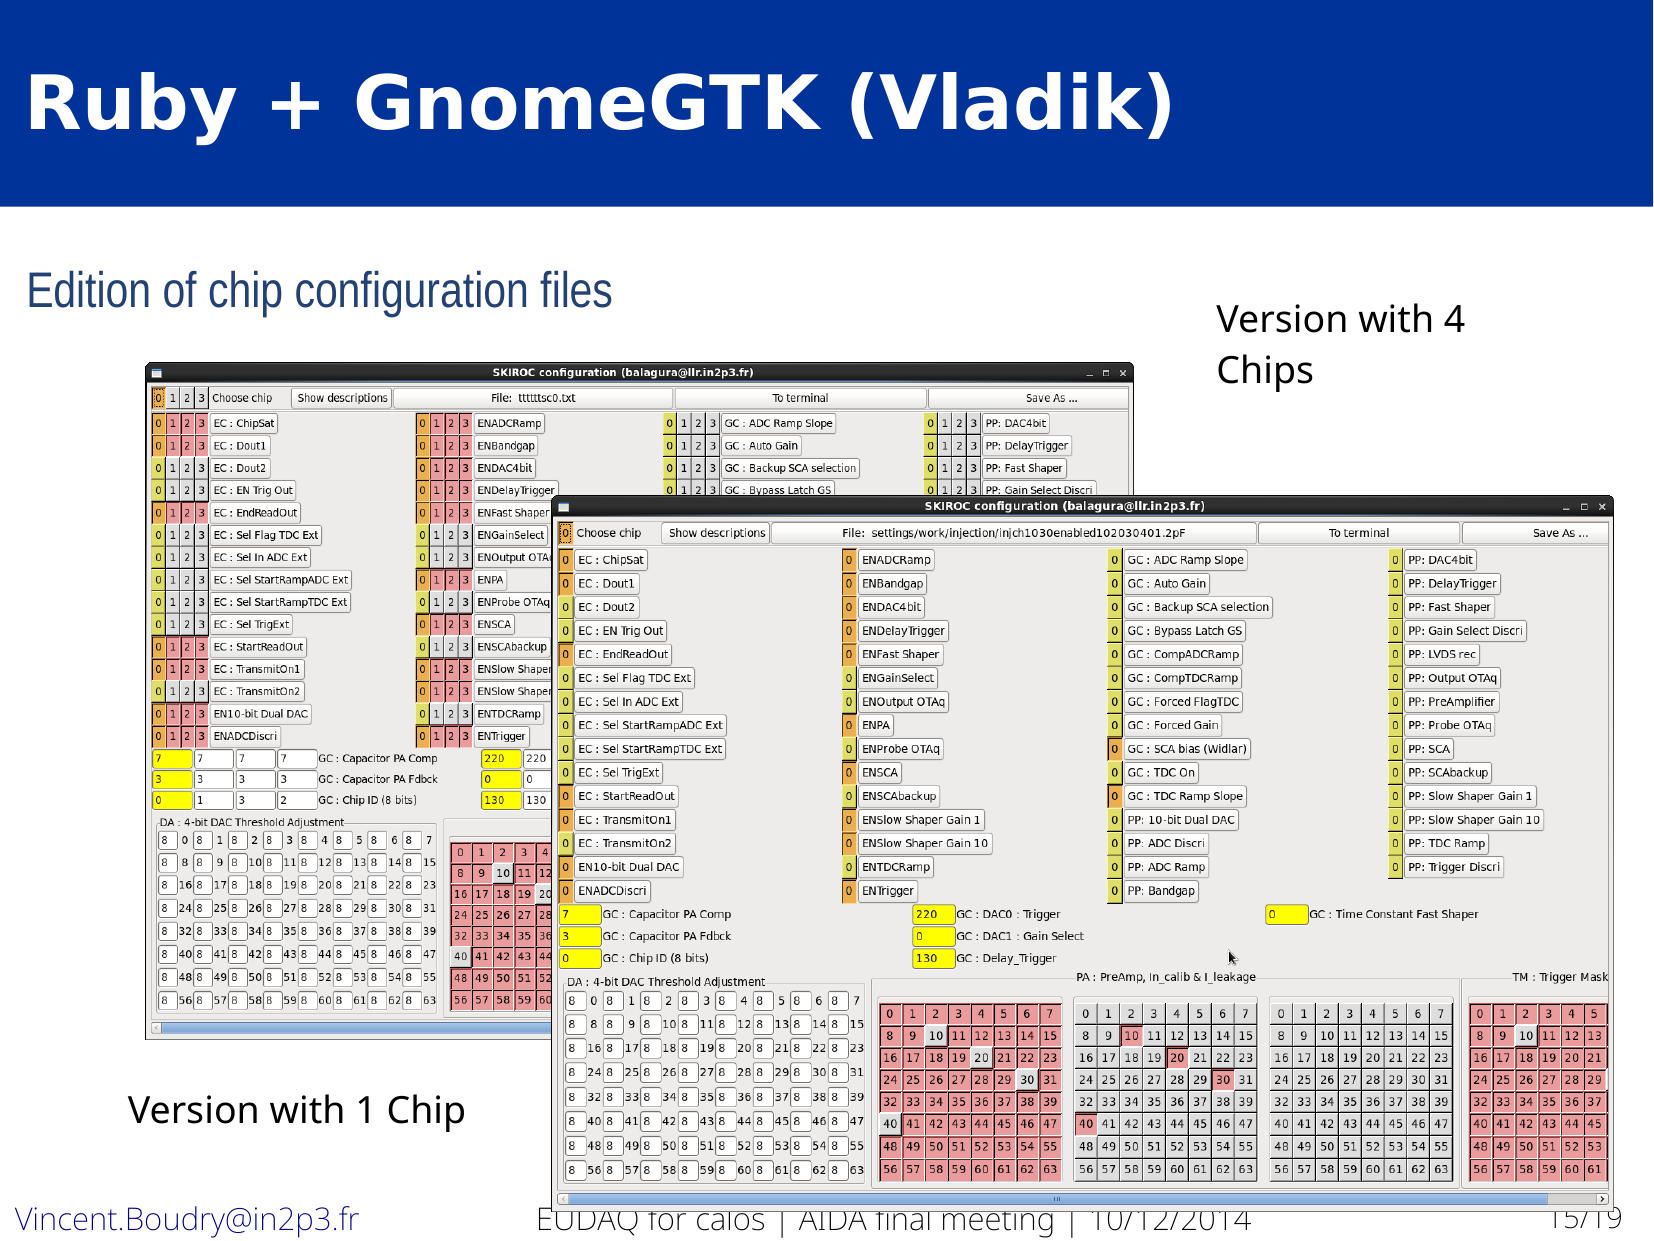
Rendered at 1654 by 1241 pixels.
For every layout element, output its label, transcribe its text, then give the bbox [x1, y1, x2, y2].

picture [145, 362, 1614, 1213]
title Ruby + GnomeGTK (Vladik) [24, 17, 1635, 191]
text_box Version with 4 Chips [1201, 284, 1587, 345]
list Edition of chip configuration files [26, 260, 1631, 1172]
text_box Version with 1 Chip [113, 1075, 473, 1137]
